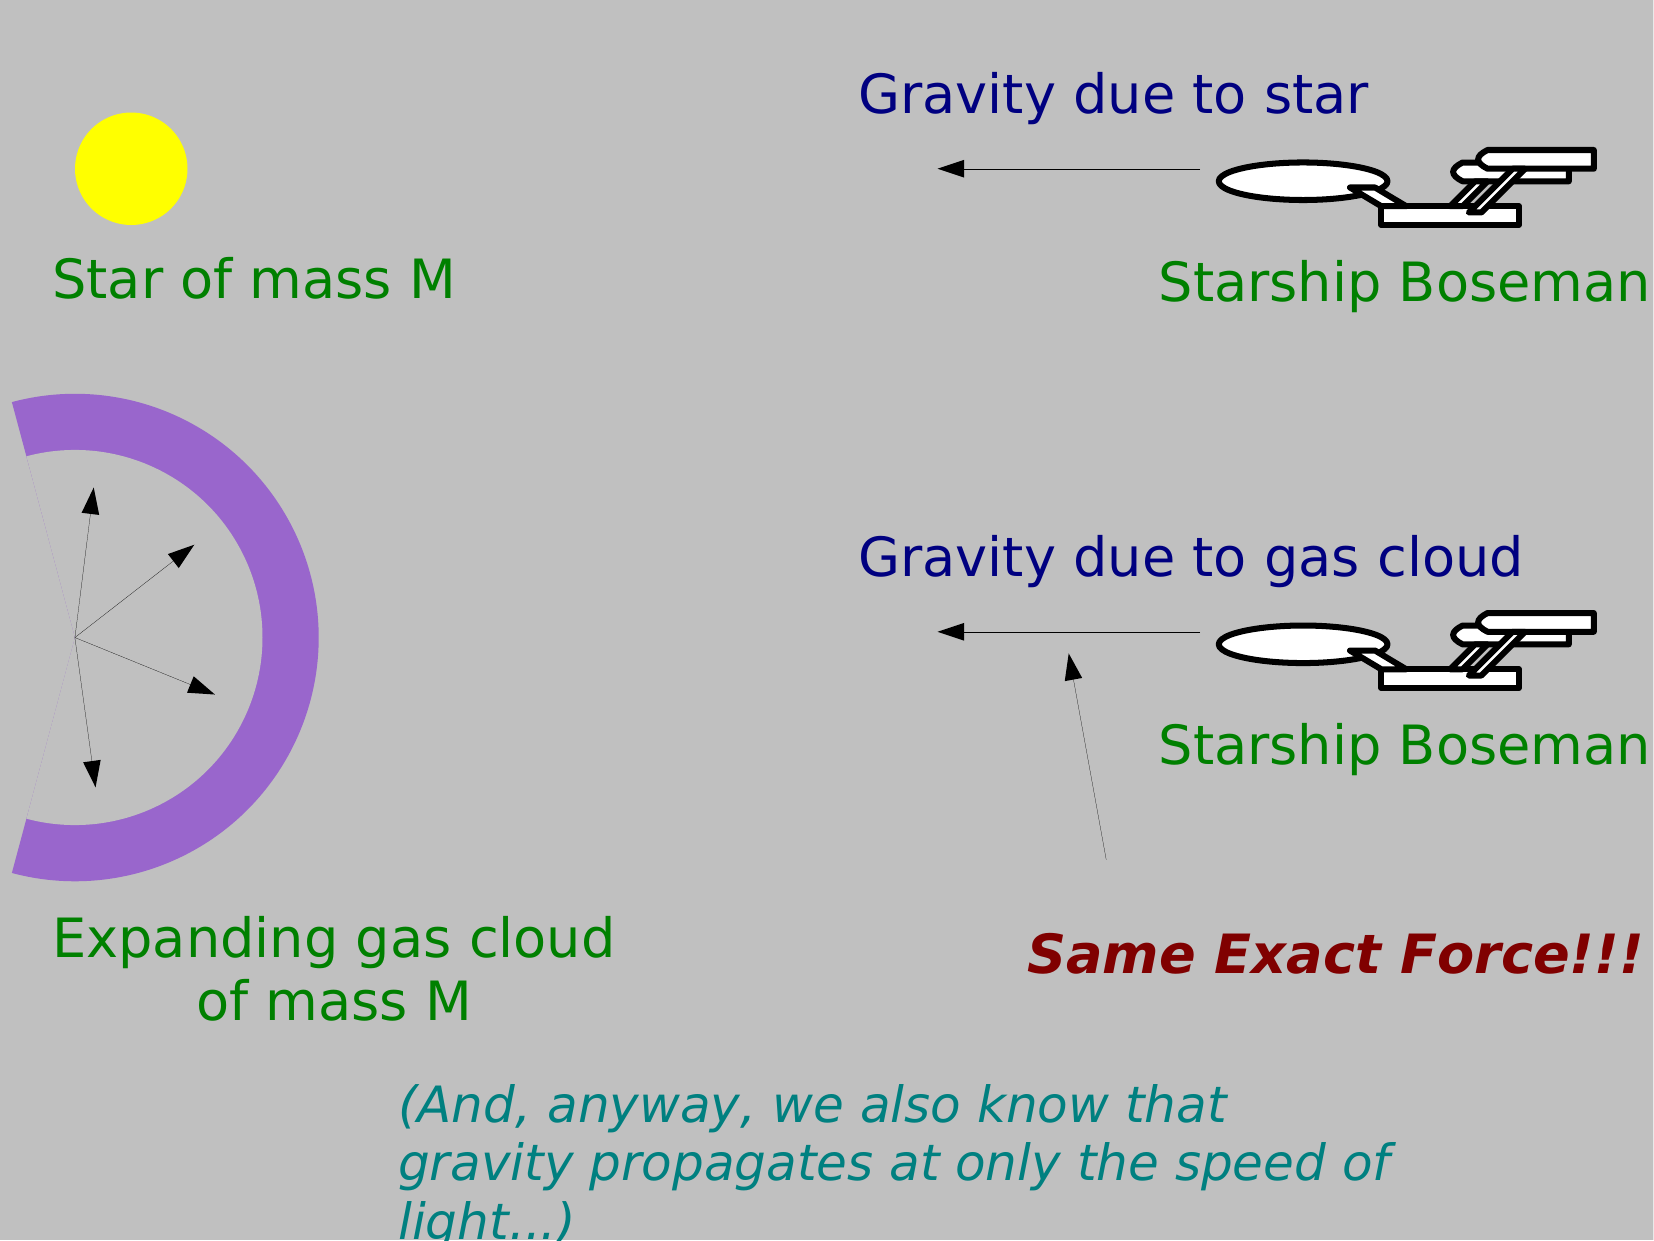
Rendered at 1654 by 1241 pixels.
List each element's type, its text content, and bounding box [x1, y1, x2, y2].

text_box [11, 393, 319, 882]
text_box [1218, 150, 1594, 226]
text_box Same Exact Force!!! [1012, 915, 1598, 994]
text_box Starship Boseman [1143, 706, 1618, 785]
text_box Starship Boseman [1143, 243, 1618, 322]
text_box Star of mass M [37, 240, 432, 319]
text_box [1218, 613, 1594, 689]
text_box Gravity due to star [843, 56, 1335, 135]
text_box [75, 112, 188, 226]
text_box Expanding gas cloud of mass M [37, 900, 575, 1041]
text_box (And, anyway, we also know that gravity propagates at only the speed of light...) [383, 1068, 1426, 1201]
text_box Gravity due to gas cloud [843, 519, 1474, 598]
